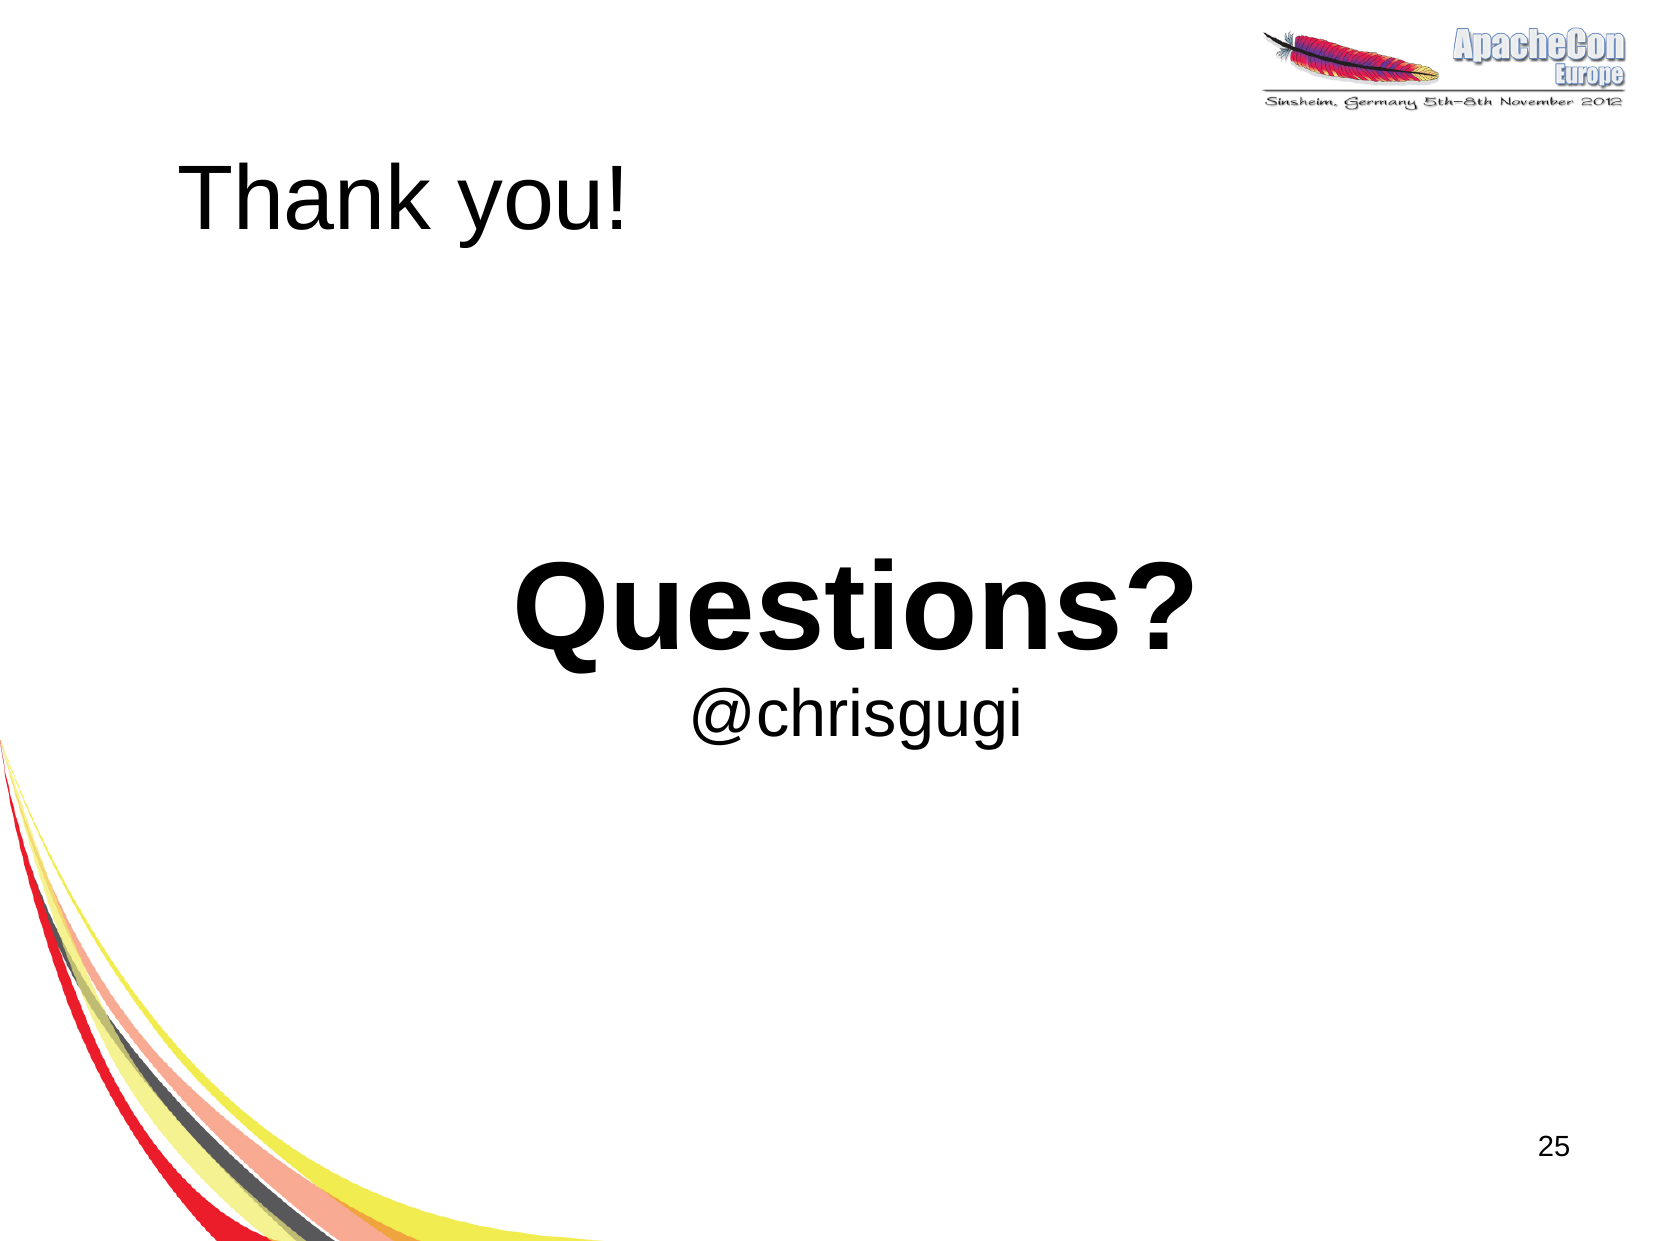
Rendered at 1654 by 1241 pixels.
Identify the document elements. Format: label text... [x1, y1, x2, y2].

subtitle Questions? @chrisgugi [177, 283, 1535, 1005]
picture [0, 0, 1653, 1241]
title Thank you! [177, 141, 1535, 254]
